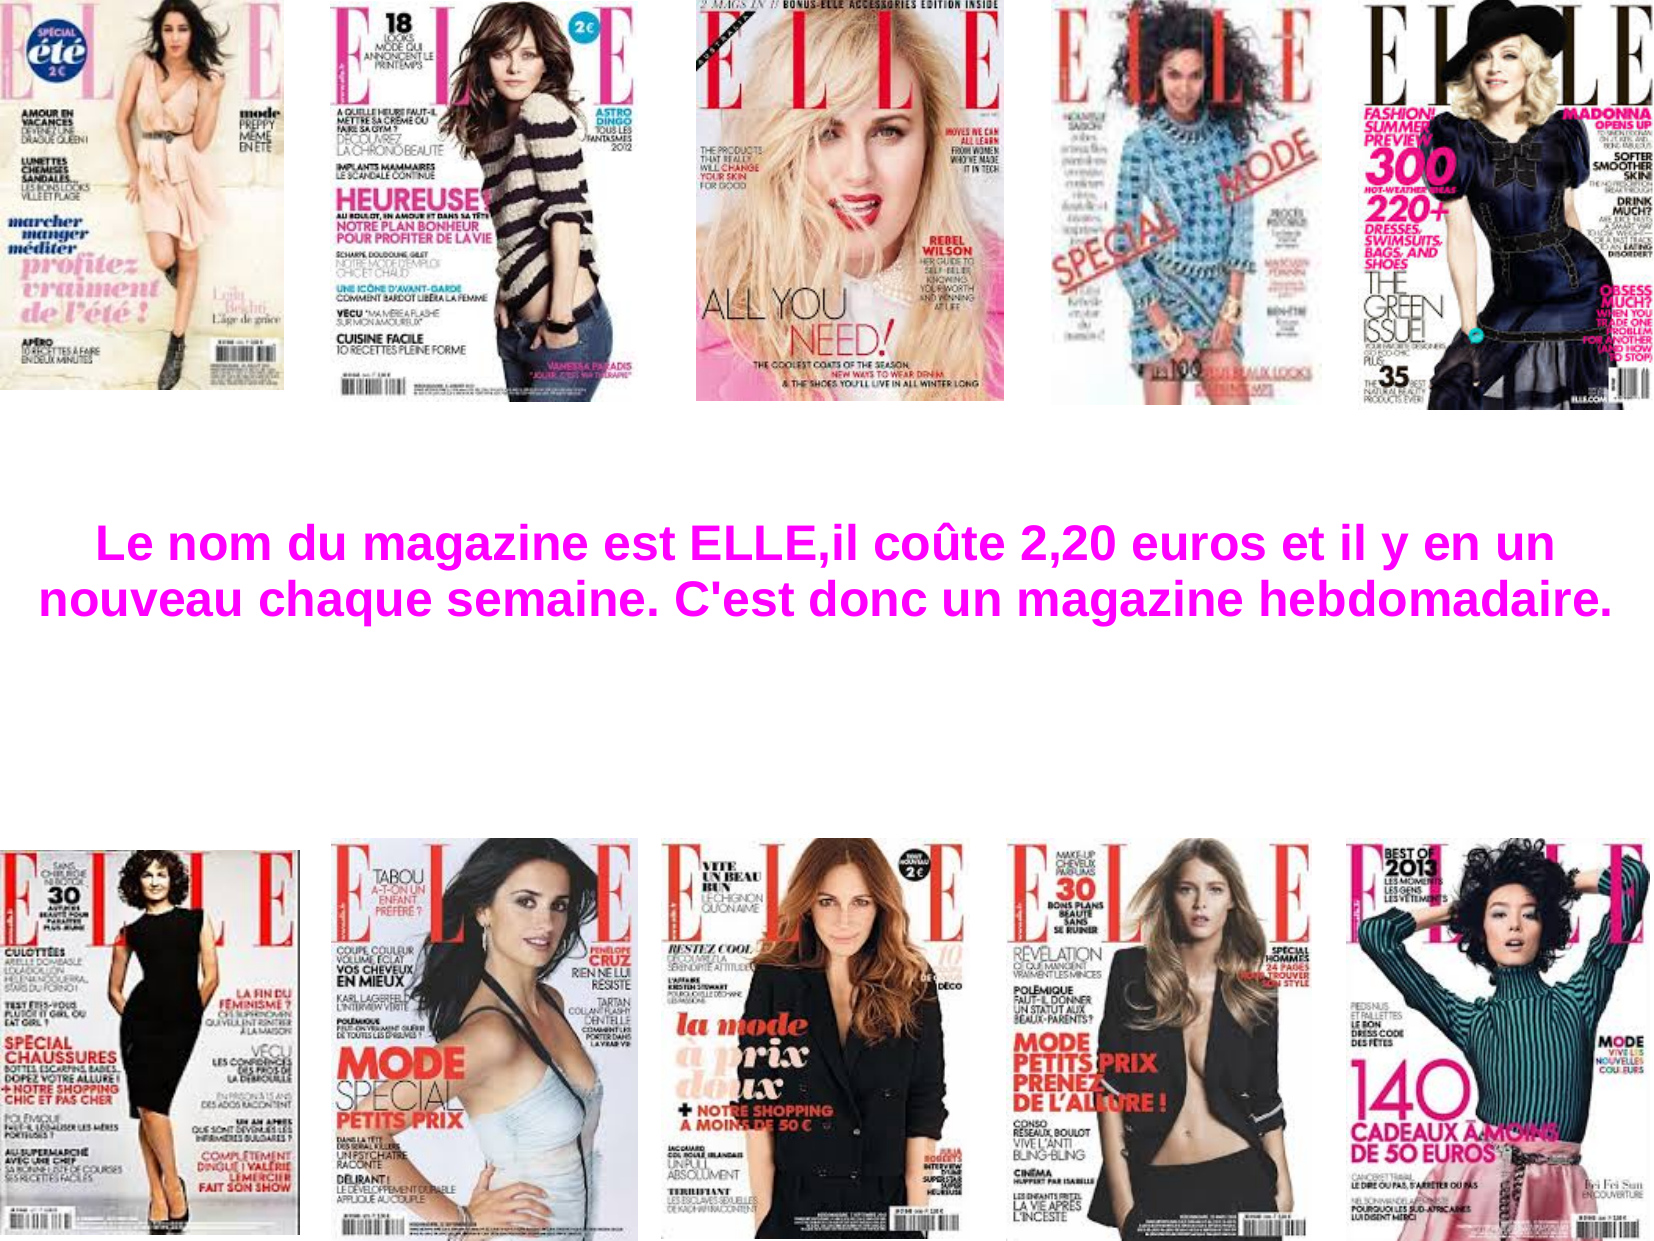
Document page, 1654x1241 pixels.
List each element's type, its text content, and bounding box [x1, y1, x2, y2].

picture [1358, 0, 1654, 410]
picture [0, 850, 300, 1236]
picture [1006, 838, 1312, 1241]
picture [331, 838, 638, 1241]
text_box Le nom du magazine est ELLE,il coûte 2,20 euros et il y en un nouveau chaque semaine. C'est donc un magazine hebdomadaire. [23, 507, 1630, 690]
picture [1346, 838, 1650, 1241]
picture [696, 0, 1004, 401]
picture [330, 1, 638, 402]
picture [1051, 0, 1322, 405]
picture [0, 0, 284, 390]
picture [661, 838, 970, 1239]
